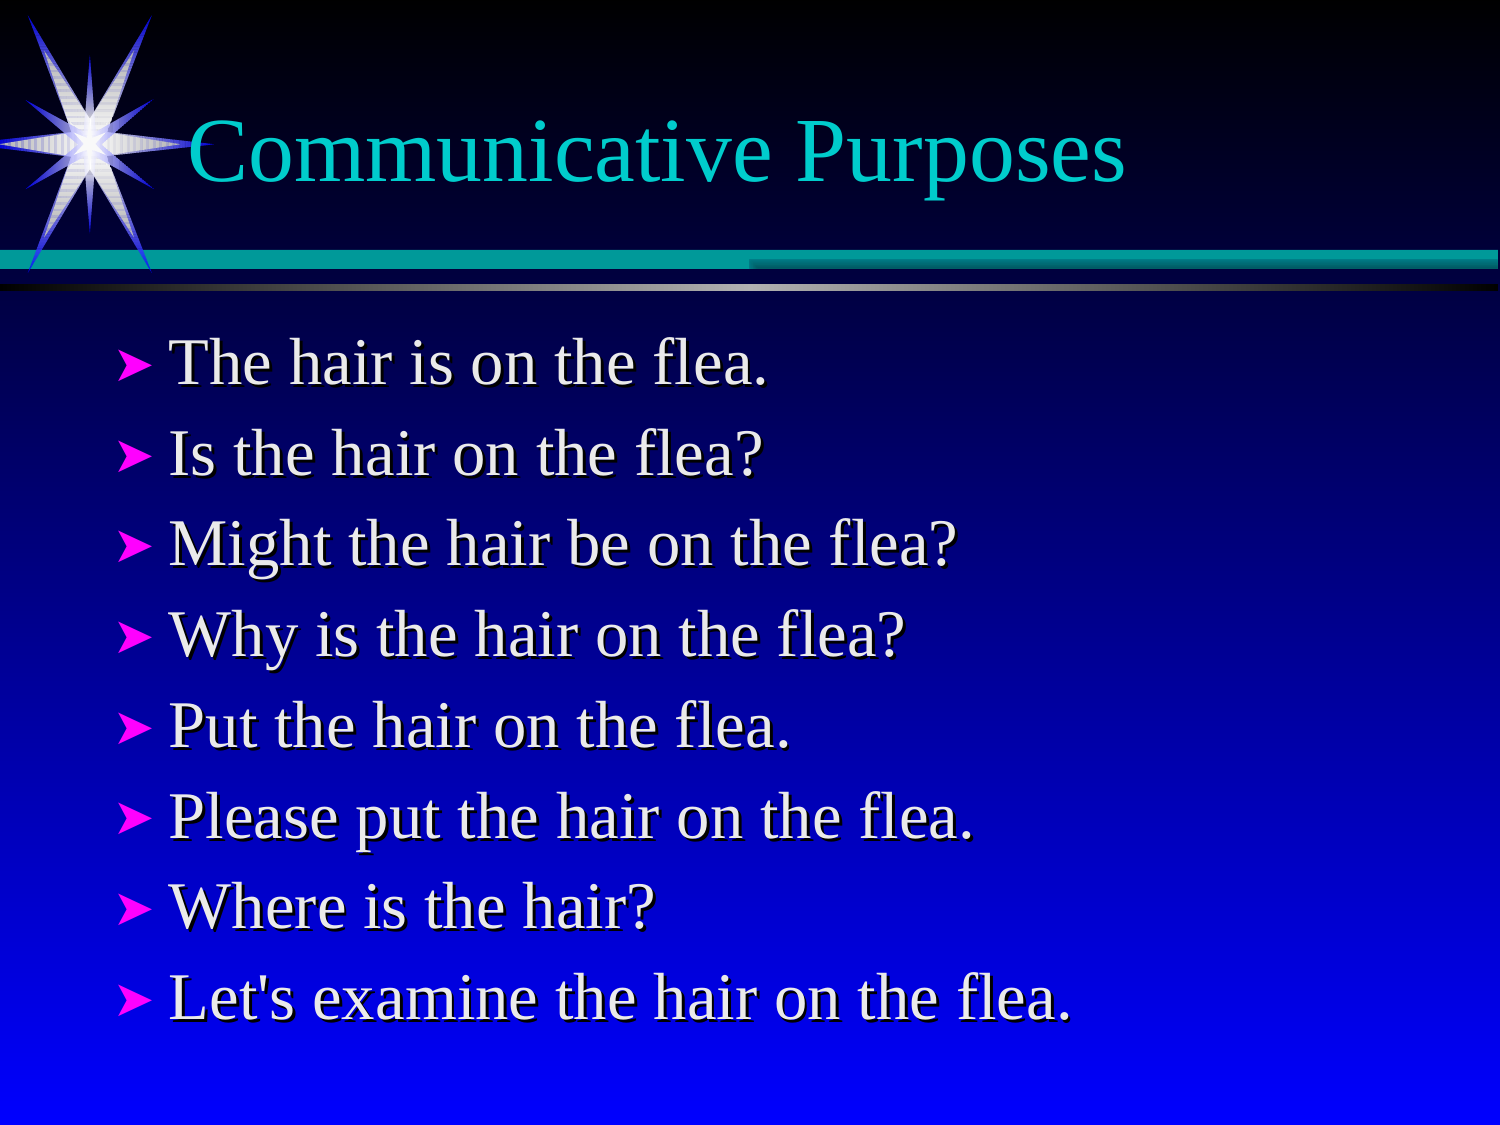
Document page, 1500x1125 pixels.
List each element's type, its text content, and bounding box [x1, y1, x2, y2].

title Communicative Purposes [187, 56, 1463, 244]
text_box æ [135, 246, 144, 251]
list The hair is on the flea. Is the hair on the flea? Might the hair be on the flea? Why is the hair on the flea? Put the hair on the flea. Please put the hair on the flea. Where is the hair? Let's examine the hair on the flea. [112, 324, 1388, 1035]
text_box æ [36, 246, 44, 251]
text_box æ [35, 37, 44, 42]
text_box æ [135, 37, 144, 42]
